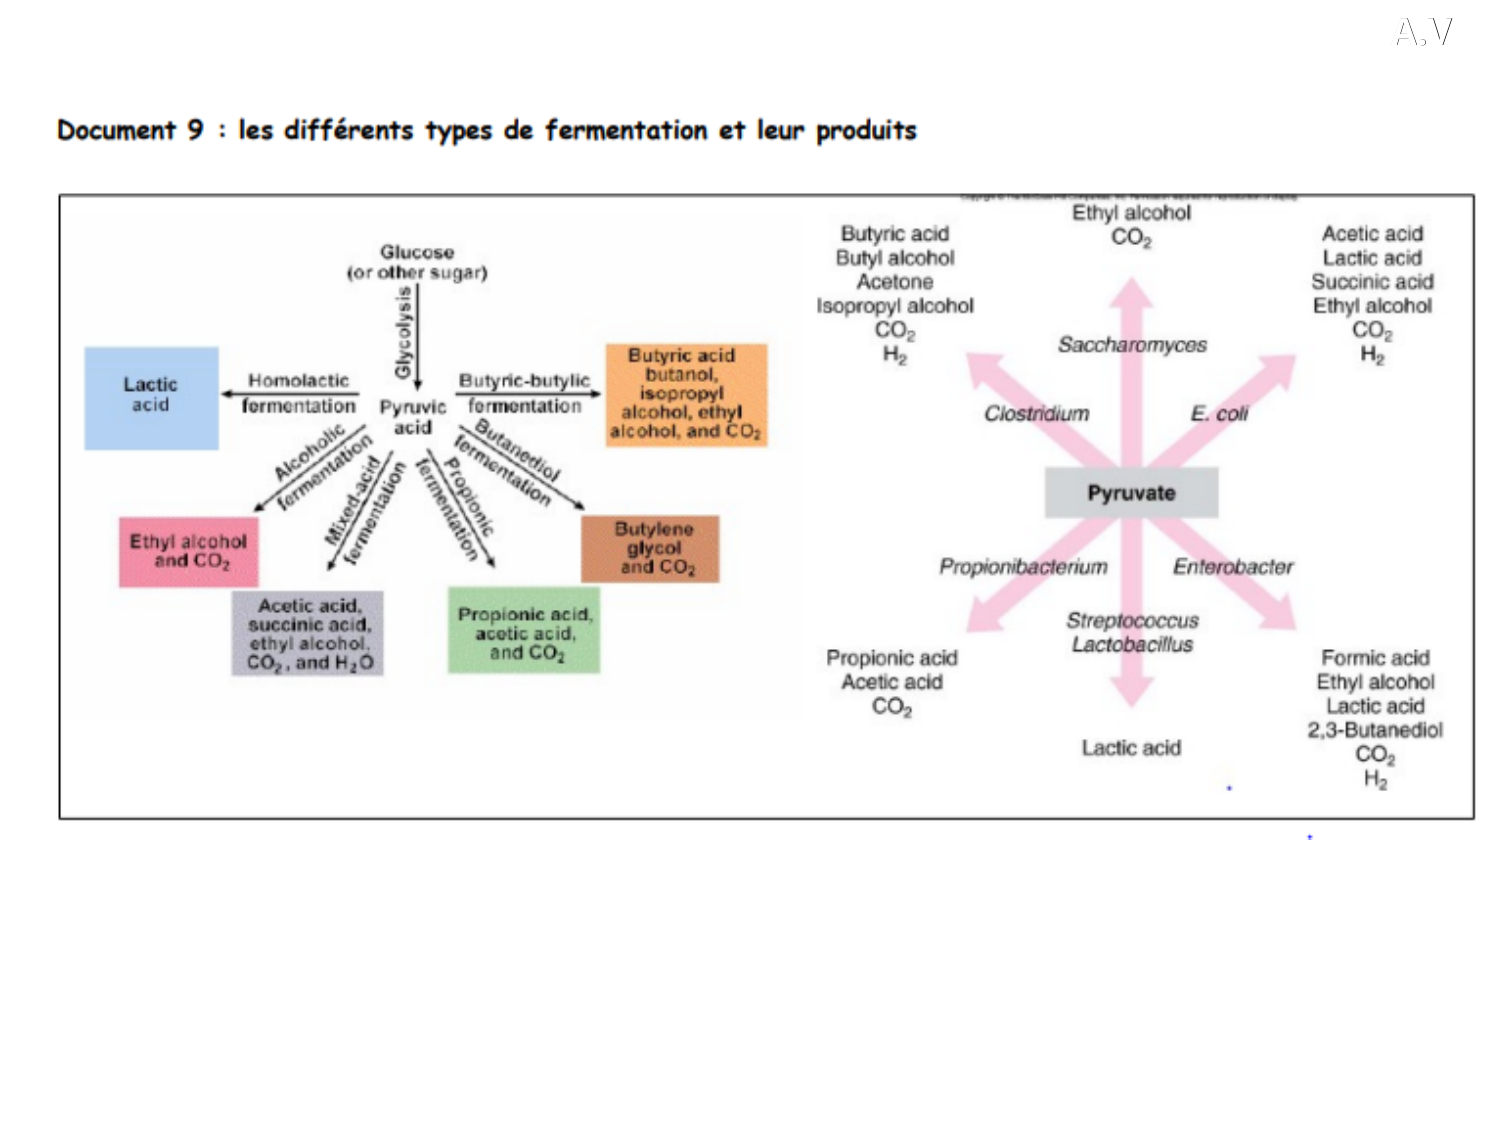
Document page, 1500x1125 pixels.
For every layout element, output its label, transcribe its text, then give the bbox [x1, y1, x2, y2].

picture [18, 104, 1495, 840]
text_box A.V [1375, 0, 1500, 61]
